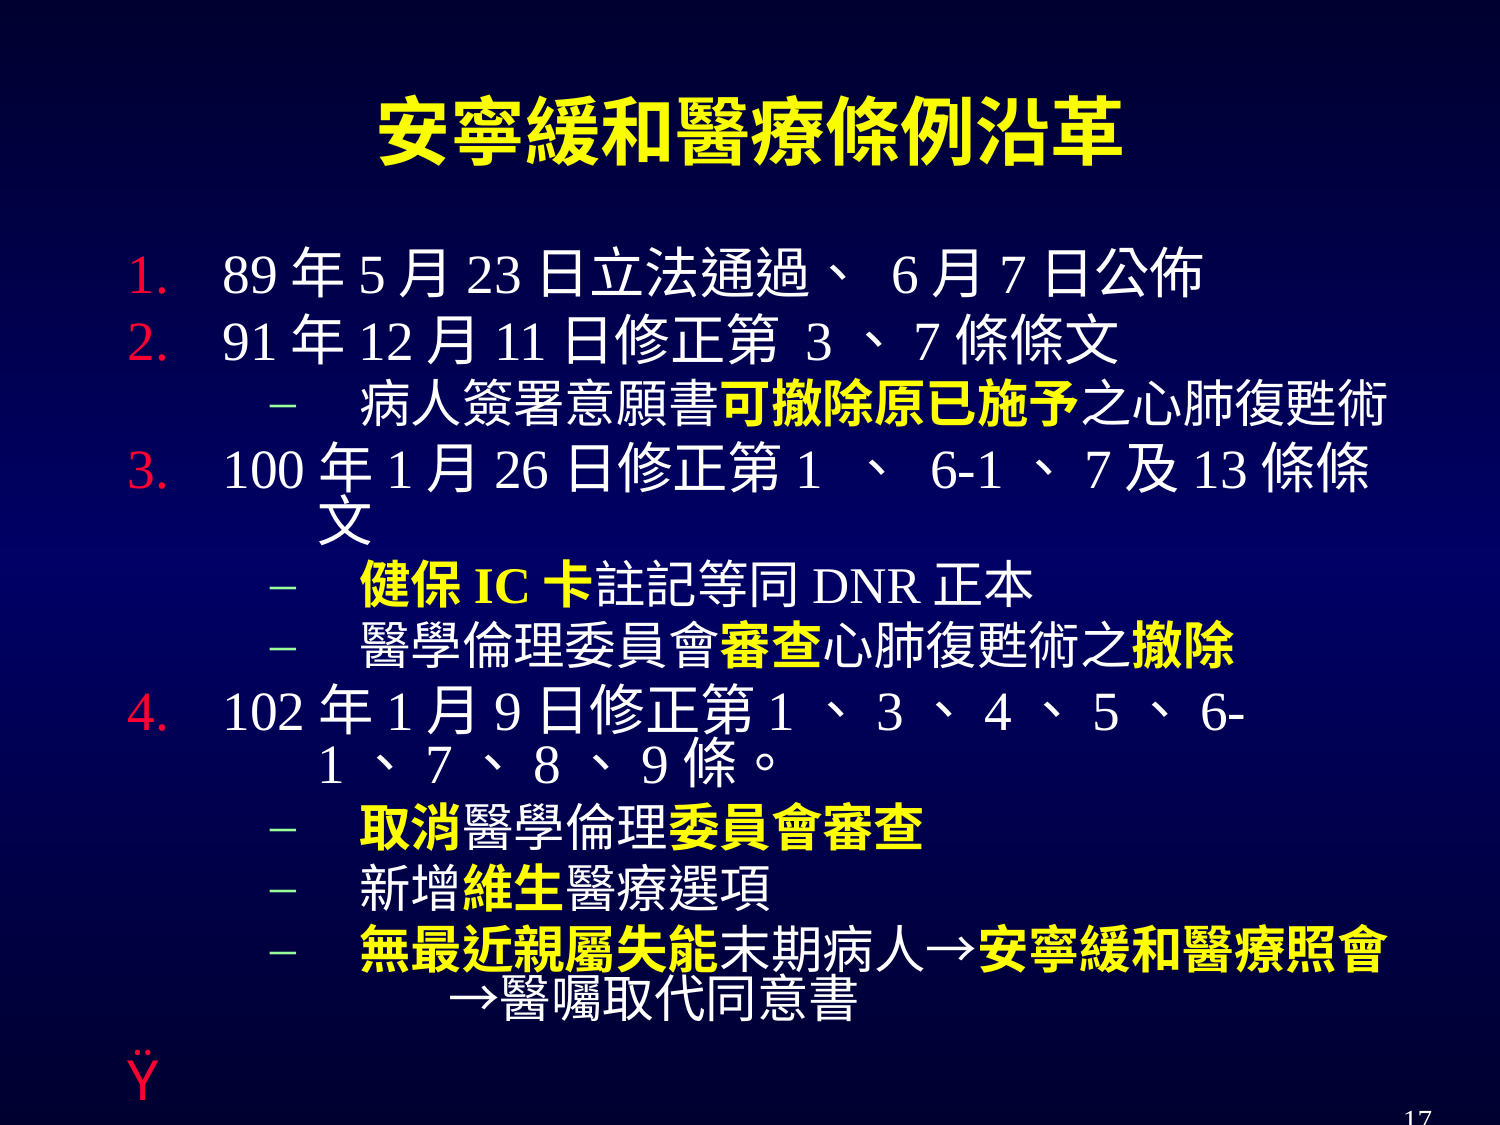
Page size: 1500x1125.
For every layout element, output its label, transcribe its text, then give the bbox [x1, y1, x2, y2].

text_box [1387, 1093, 1491, 1118]
list 89年5月23日立法通過、 6月7日公佈 91年12月11日修正第 3、7條條文 病人簽署意願書可撤除原已施予之心肺復甦術 100年1月26日修正第1 、 6-1、7及13條條文 健保IC卡註記等同DNR正本 醫學倫理委員會審查心肺復甦術之撤除 102年1月9日修正第1、3、4、5、6-1、7、8、9條。 取消醫學倫理委員會審查 新增維生醫療選項 無最近親屬失能末期病人→安寧緩和醫療照會→醫囑取代同意書 [112, 243, 1412, 1083]
title 安寧緩和醫療條例沿革 [112, 62, 1388, 197]
